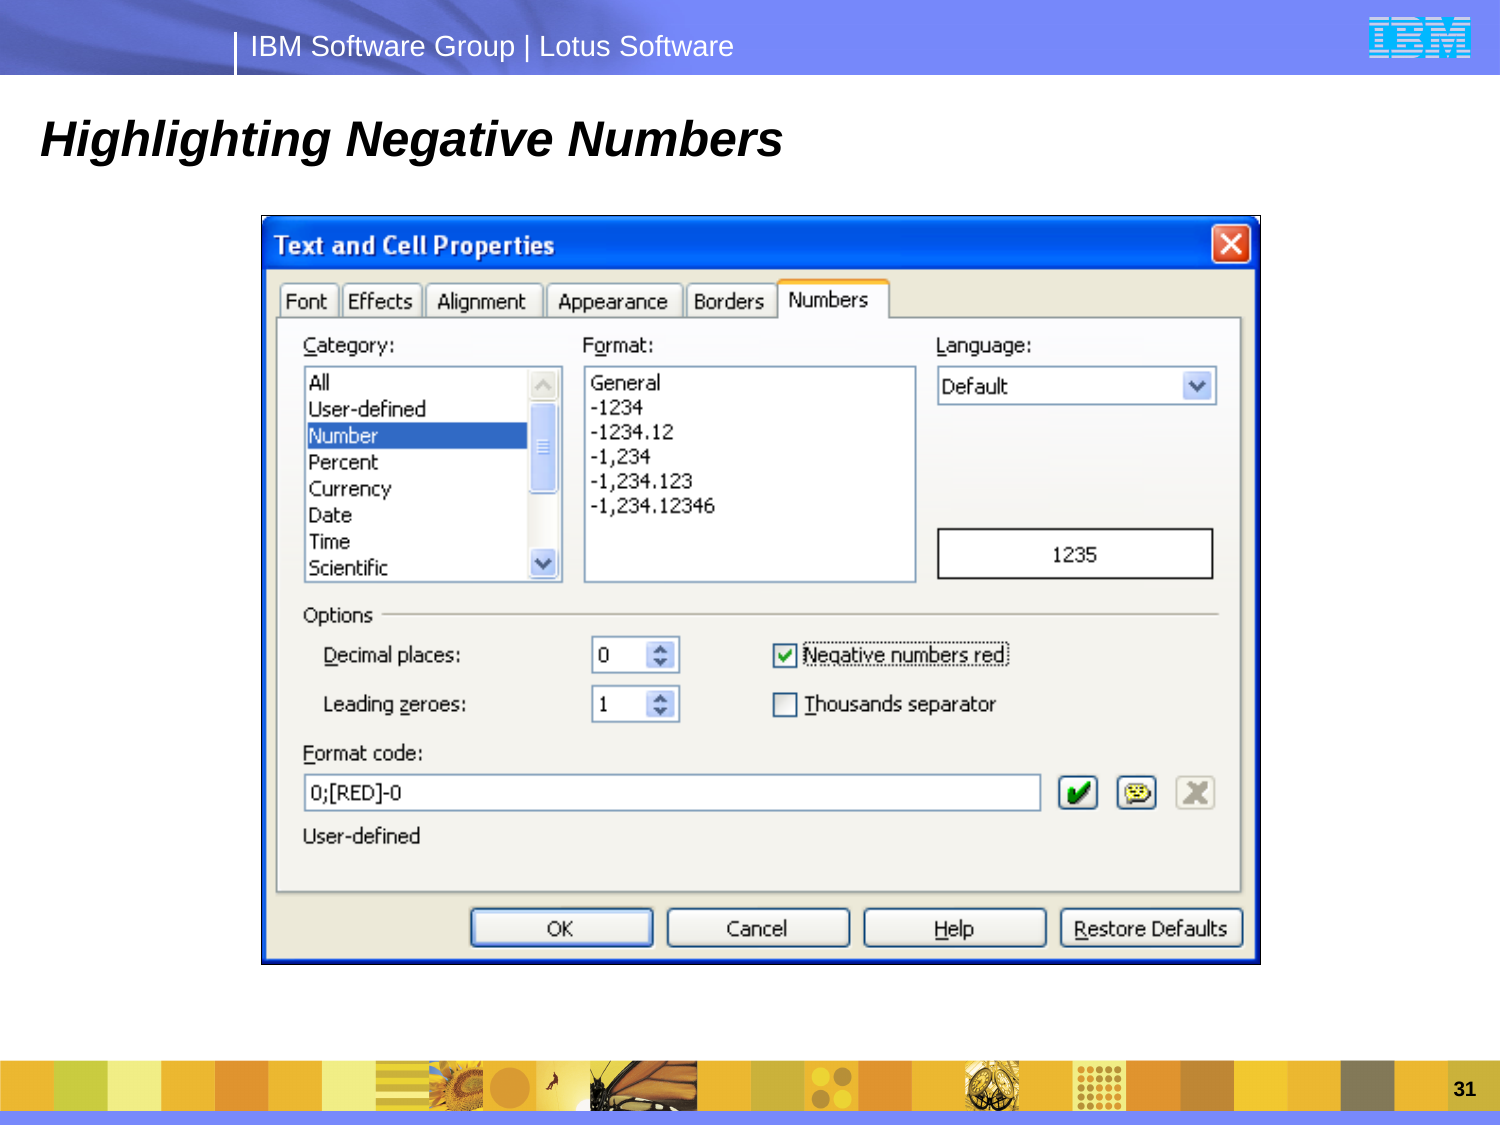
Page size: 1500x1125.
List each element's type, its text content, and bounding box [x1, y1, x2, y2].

title Highlighting Negative Numbers [25, 106, 1378, 189]
picture [0, 0, 1500, 75]
picture [261, 215, 1261, 965]
picture [0, 1060, 1500, 1111]
